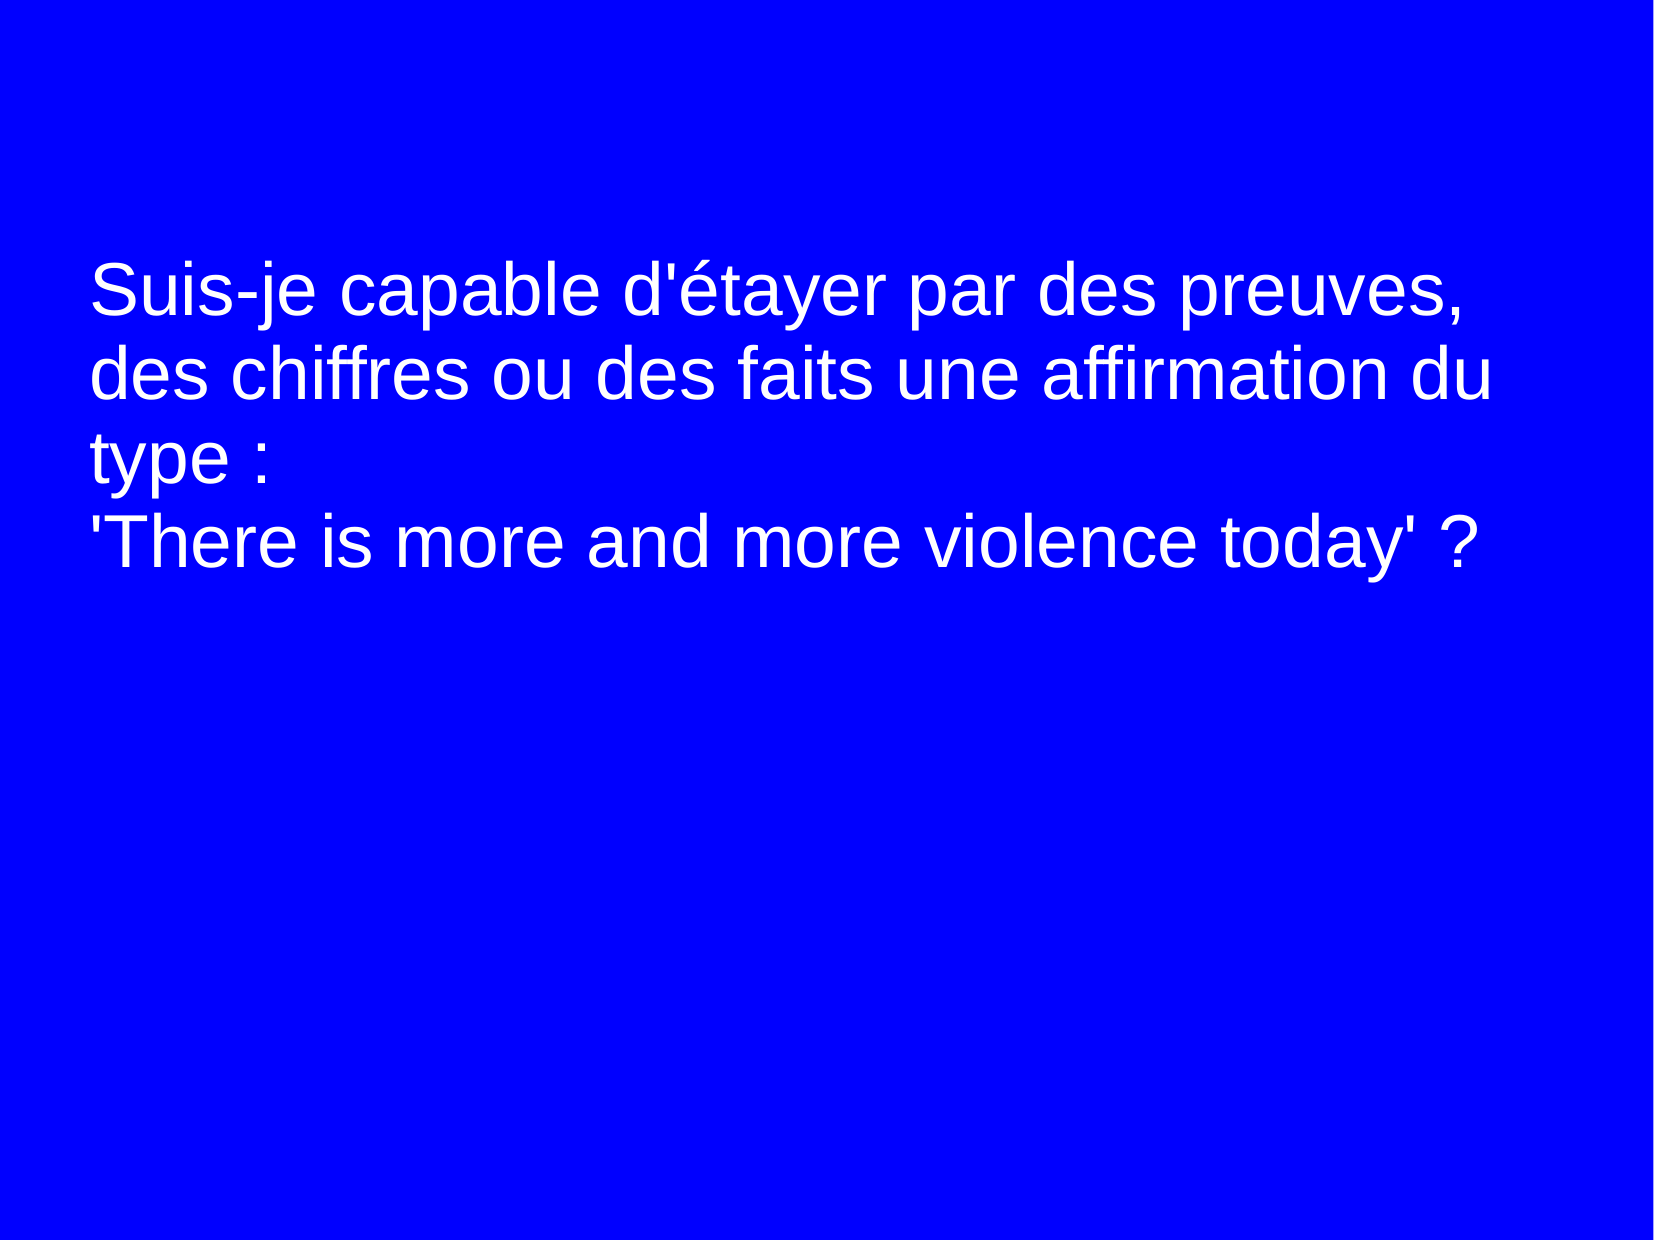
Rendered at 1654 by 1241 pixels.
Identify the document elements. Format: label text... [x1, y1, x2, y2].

text_box Suis-je capable d'étayer par des preuves, des chiffres ou des faits une affirmation du type : 'There is more and more violence today' ? [74, 239, 1565, 591]
